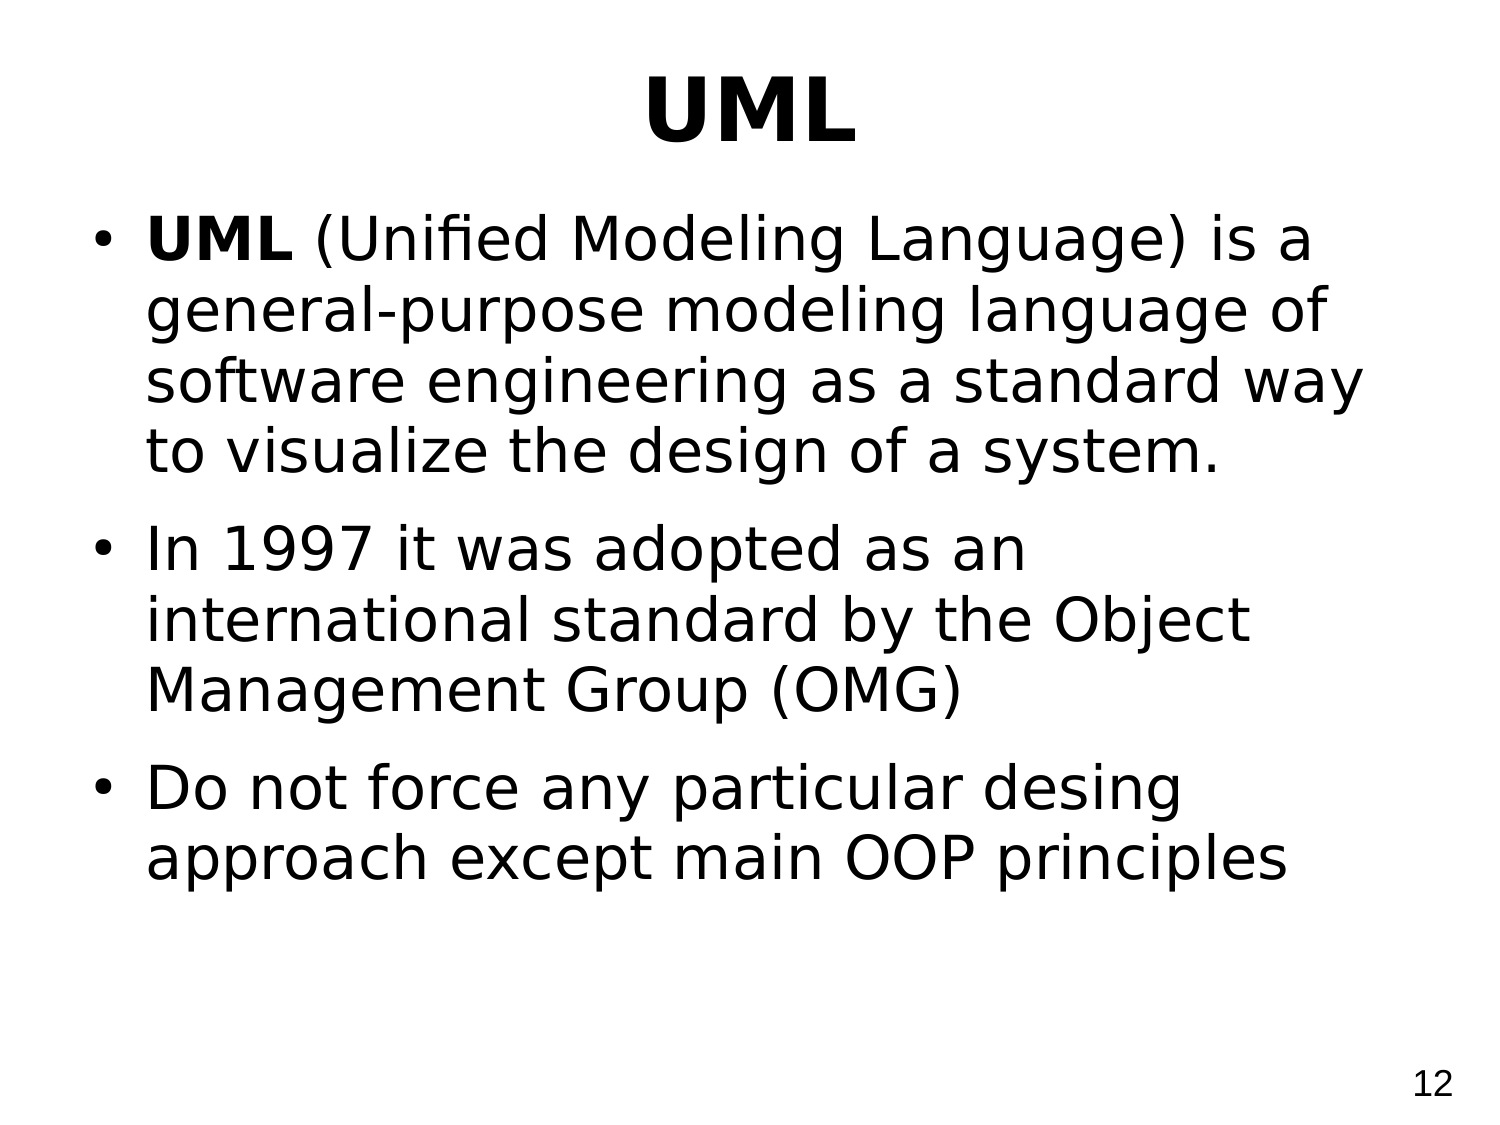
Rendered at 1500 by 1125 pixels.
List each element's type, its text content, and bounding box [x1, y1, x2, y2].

title UML [75, 44, 1425, 177]
list UML (Unified Modeling Language) is a general-purpose modeling language of software engineering as a standard way to visualize the design of a system. In 1997 it was adopted as an international standard by the Object Management Group (OMG) Do not force any particular desing approach except main OOP principles [75, 204, 1395, 1075]
